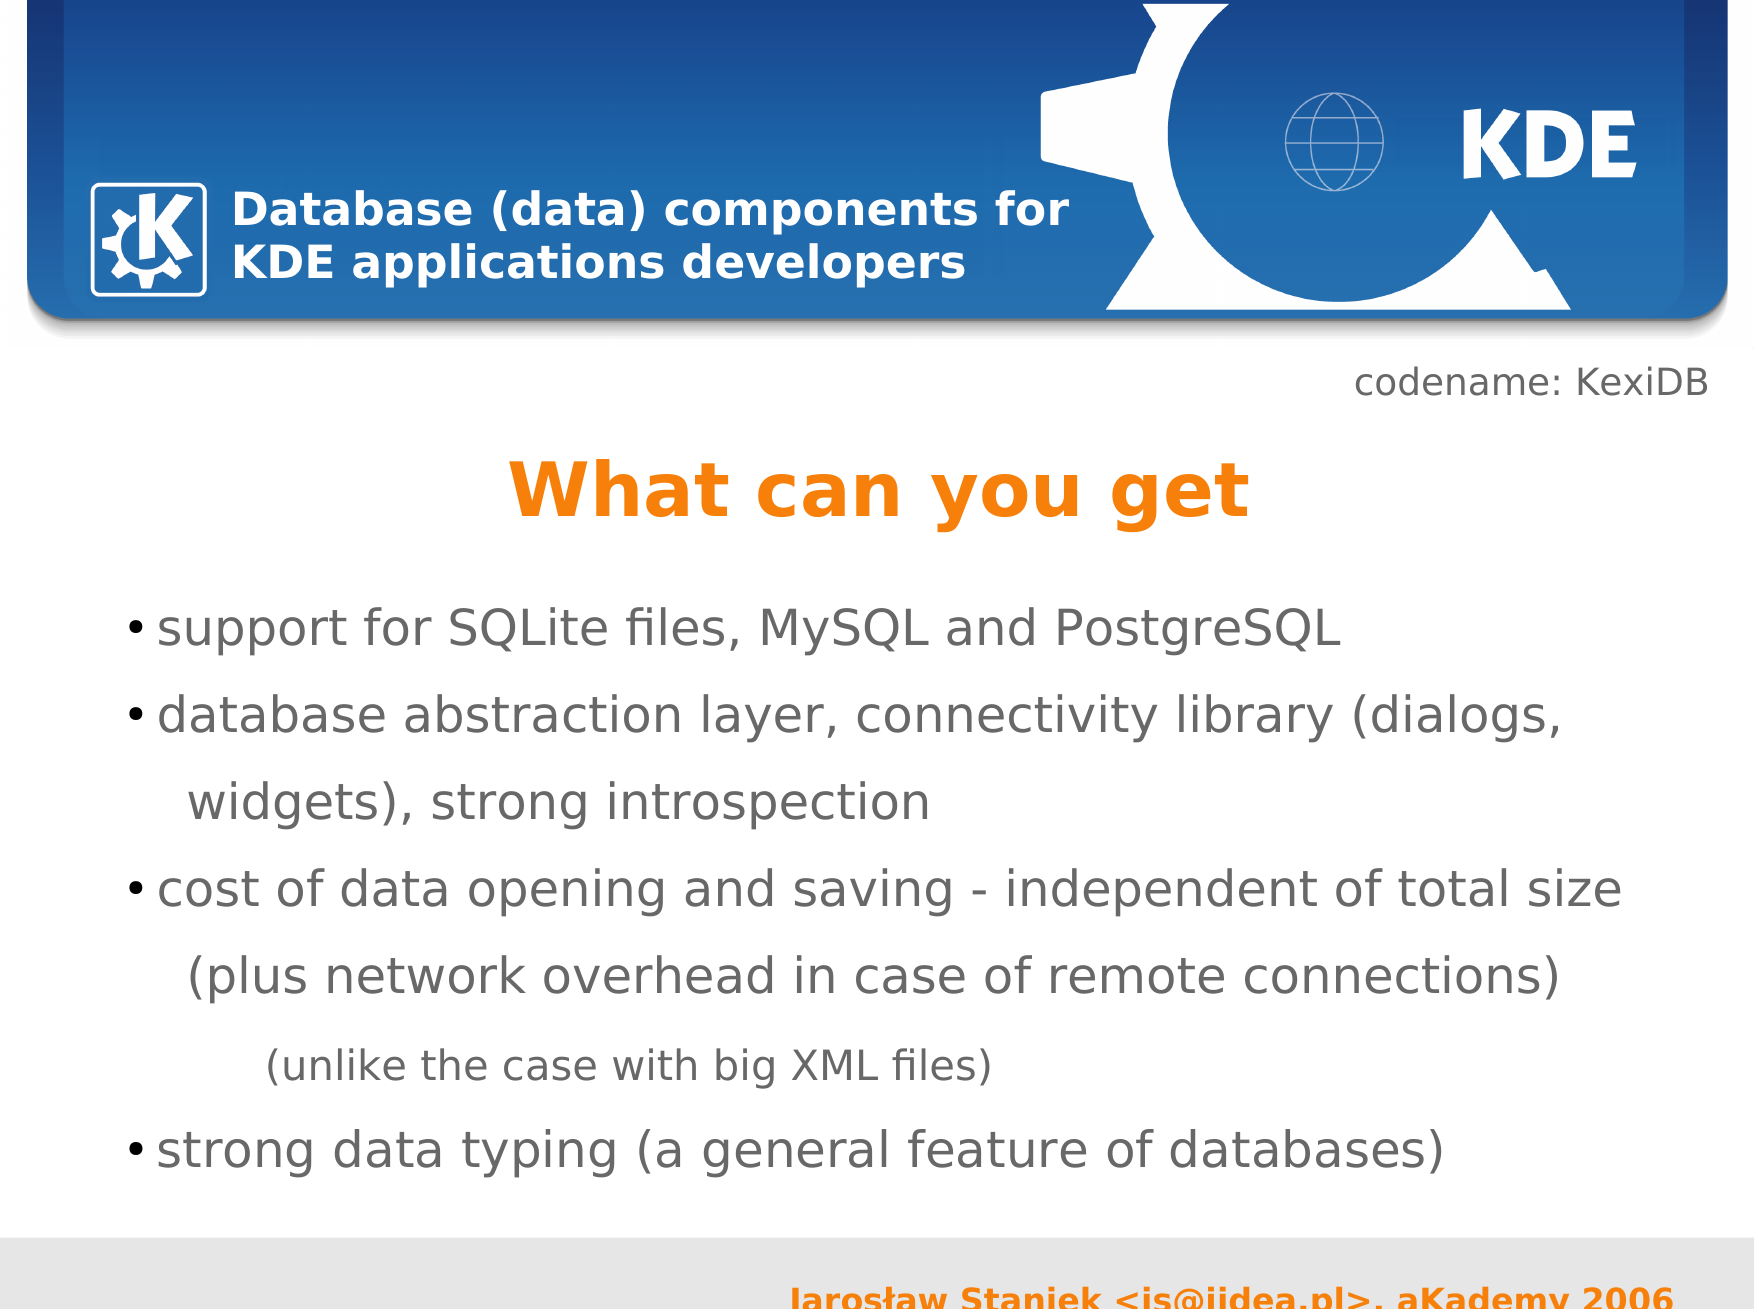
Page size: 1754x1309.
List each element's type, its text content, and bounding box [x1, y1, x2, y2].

picture [0, 0, 1754, 349]
text_box support for SQLite files, MySQL and PostgreSQL database abstraction layer, connectivity library (dialogs, widgets), strong introspection cost of data opening and saving - independent of total size (plus network overhead in case of remote connections) (unlike the case with big XML files) strong data typing (a general feature of databases) [112, 562, 1650, 1196]
text_box What can you get [122, 395, 1606, 525]
